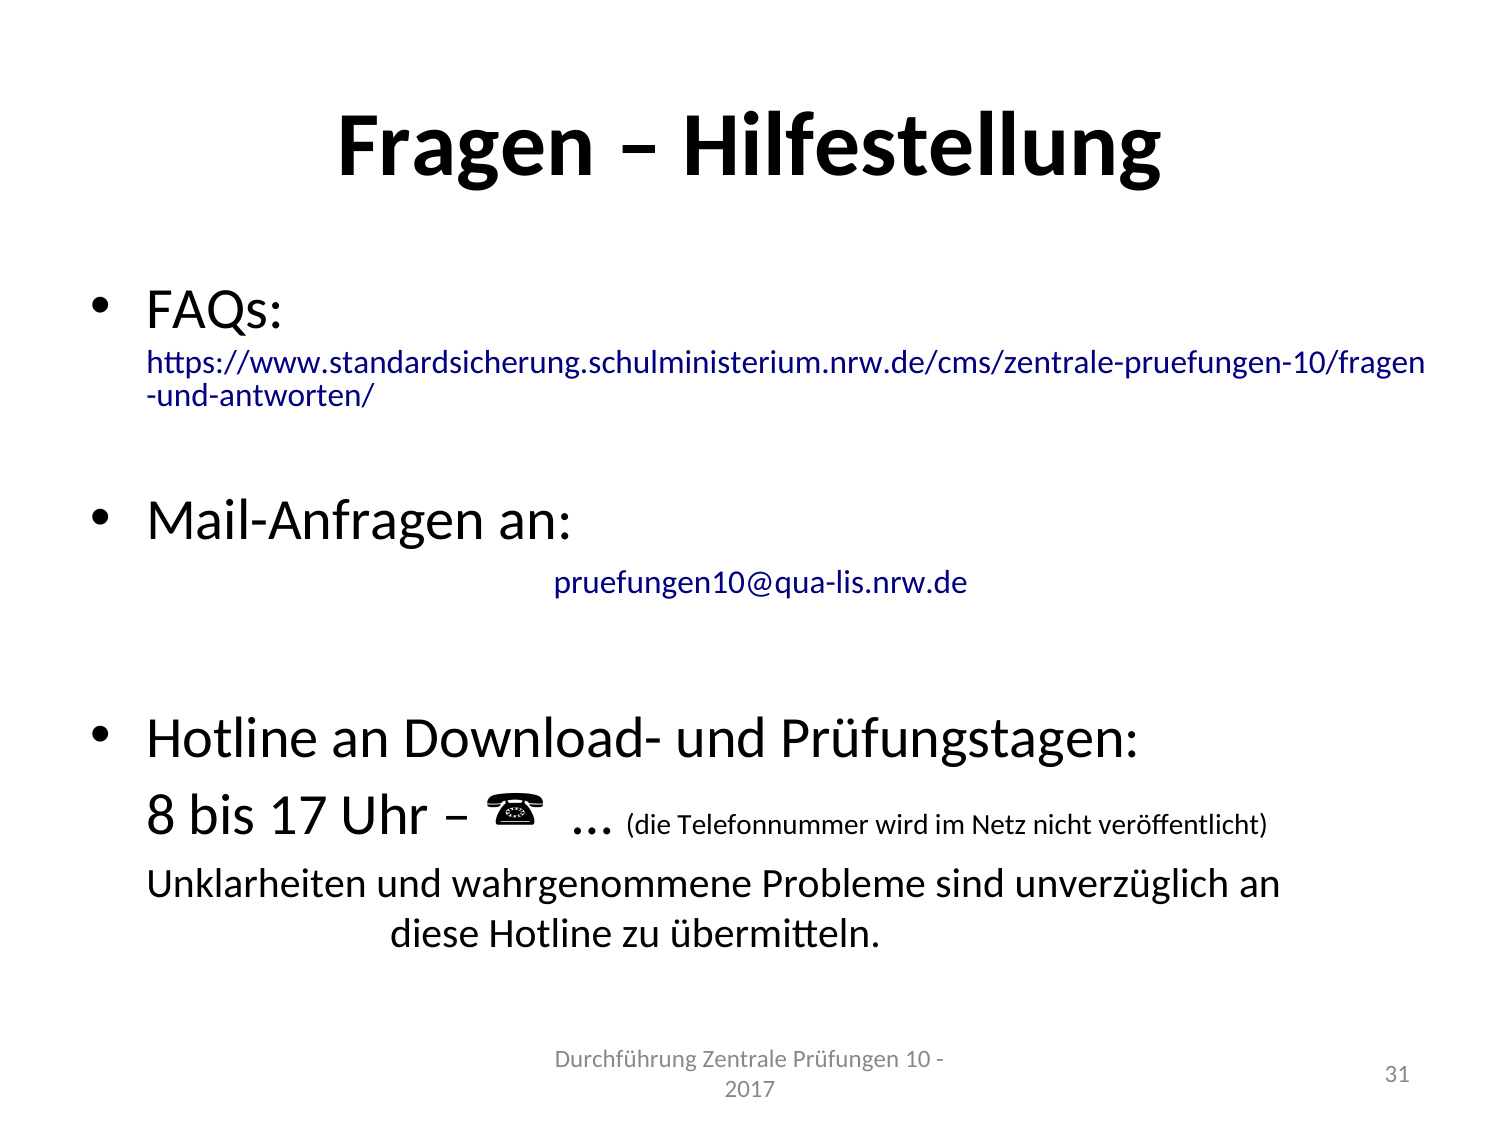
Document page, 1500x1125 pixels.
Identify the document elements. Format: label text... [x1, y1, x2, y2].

list FAQs: https://www.standardsicherung.schulministerium.nrw.de/cms/zentrale-pruefungen-10/fragen-und-antworten/ Mail-Anfragen an: pruefungen10@qua-lis.nrw.de Hotline an Download- und Prüfungstagen: 8 bis 17 Uhr –  … (die Telefonnummer wird im Netz nicht veröffentlicht) Unklarheiten und wahrgenommene Probleme sind unverzüglich an diese Hotline zu übermitteln. [75, 262, 1447, 1005]
text_box Durchführung Zentrale Prüfungen 10 - 2017 [512, 1042, 988, 1103]
text_box <Foliennummer> [1074, 1042, 1426, 1103]
title Fragen – Hilfestellung [75, 45, 1426, 233]
